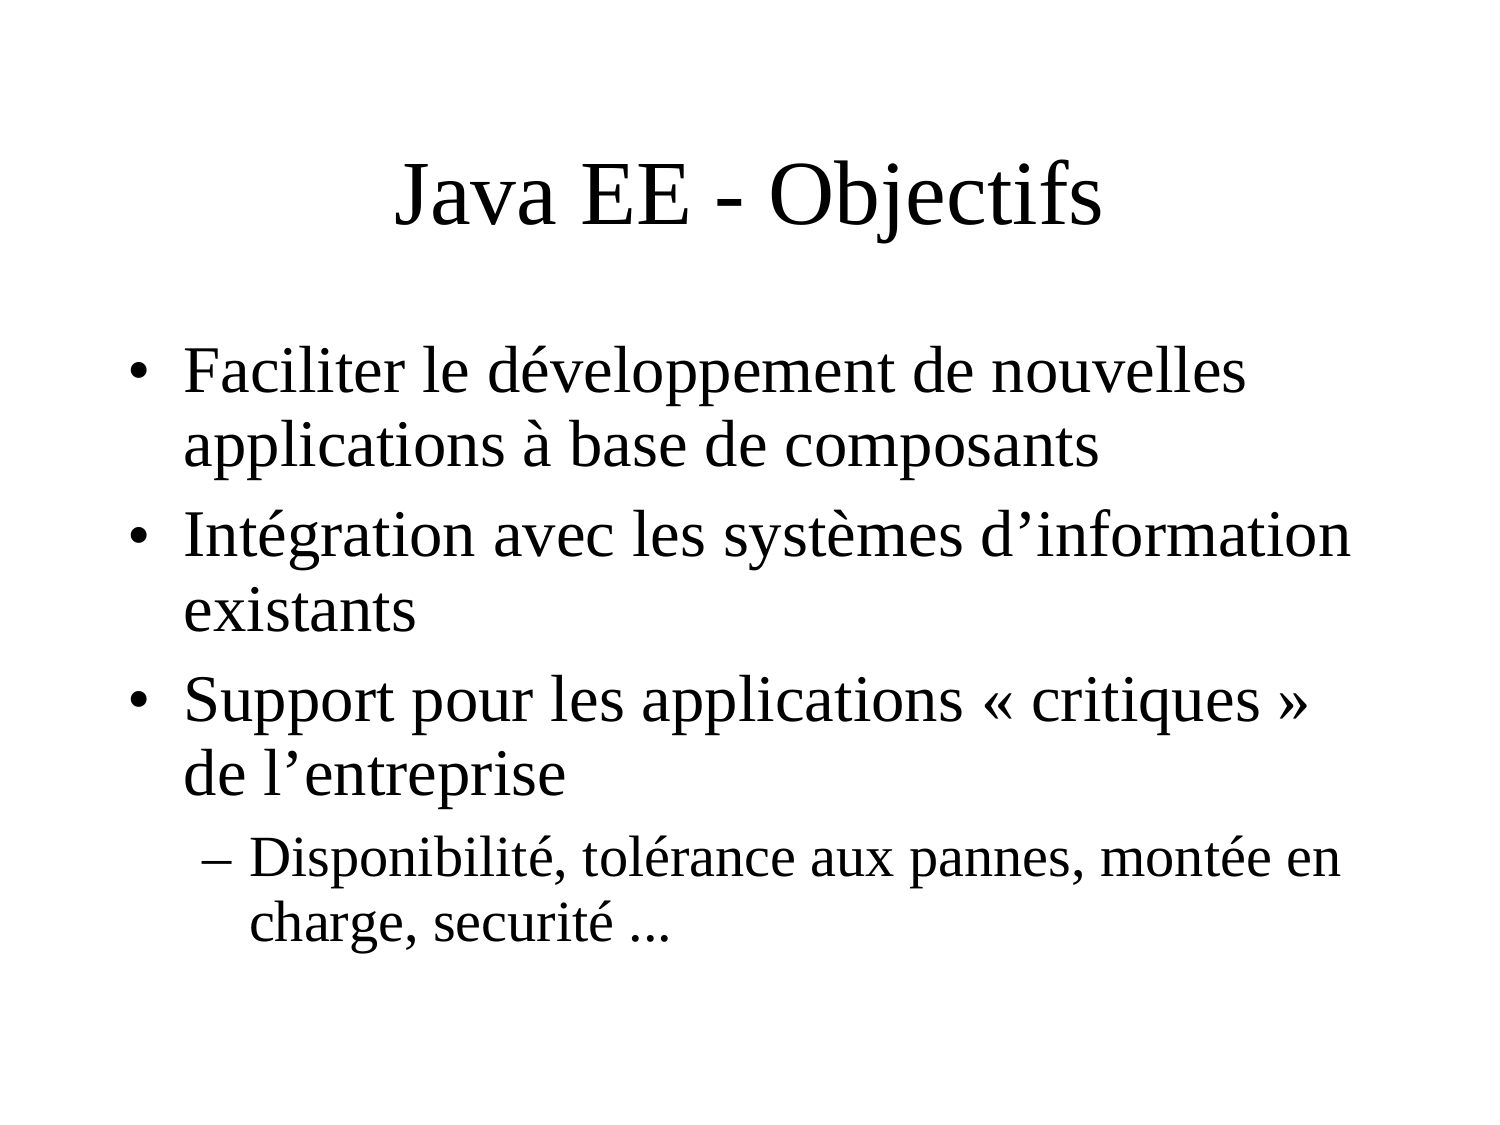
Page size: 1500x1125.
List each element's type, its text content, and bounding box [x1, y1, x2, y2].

title Java EE - Objectifs [112, 99, 1388, 288]
list Faciliter le développement de nouvelles applications à base de composants Intégration avec les systèmes d’information existants Support pour les applications « critiques » de l’entreprise Disponibilité, tolérance aux pannes, montée en charge, securité ... [112, 324, 1388, 1001]
